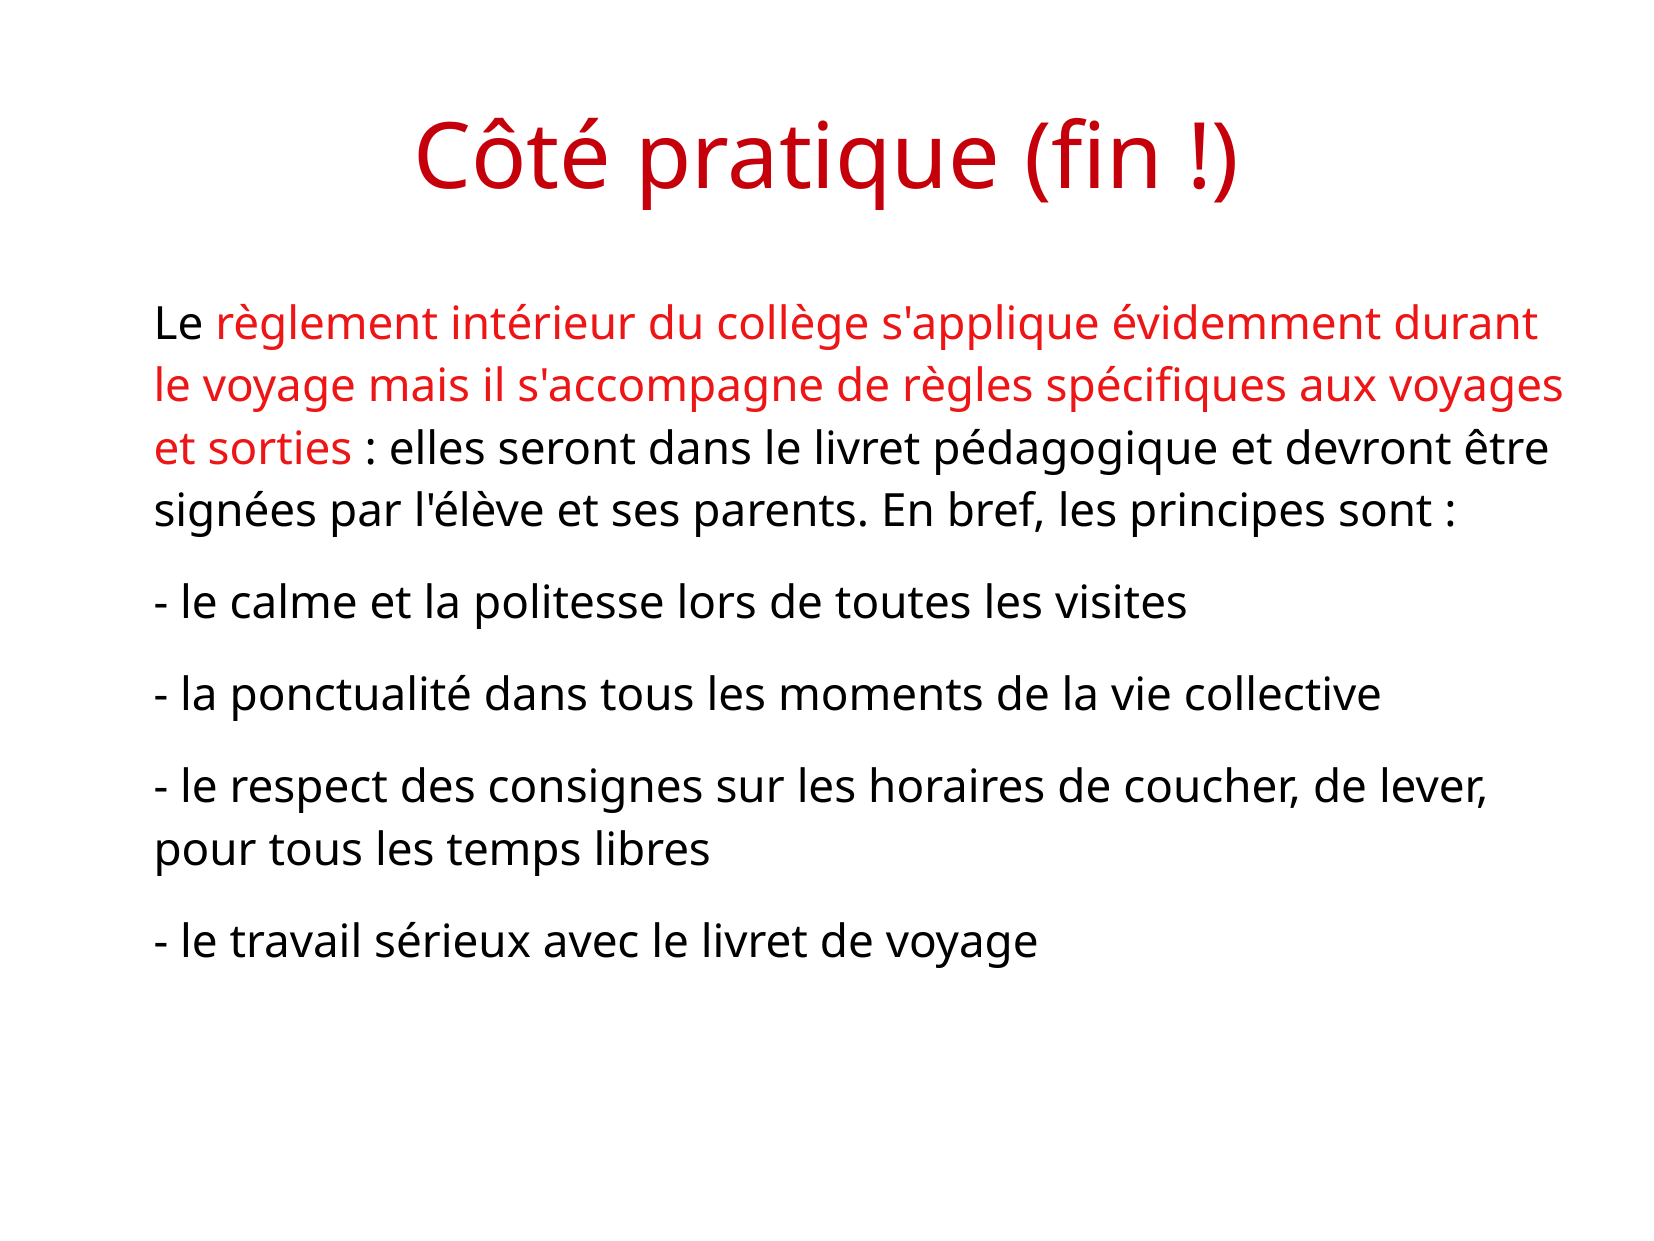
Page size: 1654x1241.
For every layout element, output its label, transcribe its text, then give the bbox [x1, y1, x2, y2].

title Côté pratique (fin !) [82, 49, 1571, 257]
list Le règlement intérieur du collège s'applique évidemment durant le voyage mais il s'accompagne de règles spécifiques aux voyages et sorties : elles seront dans le livret pédagogique et devront être signées par l'élève et ses parents. En bref, les principes sont : - le calme et la politesse lors de toutes les visites - la ponctualité dans tous les moments de la vie collective - le respect des consignes sur les horaires de coucher, de lever, pour tous les temps libres - le travail sérieux avec le livret de voyage [82, 290, 1571, 1157]
